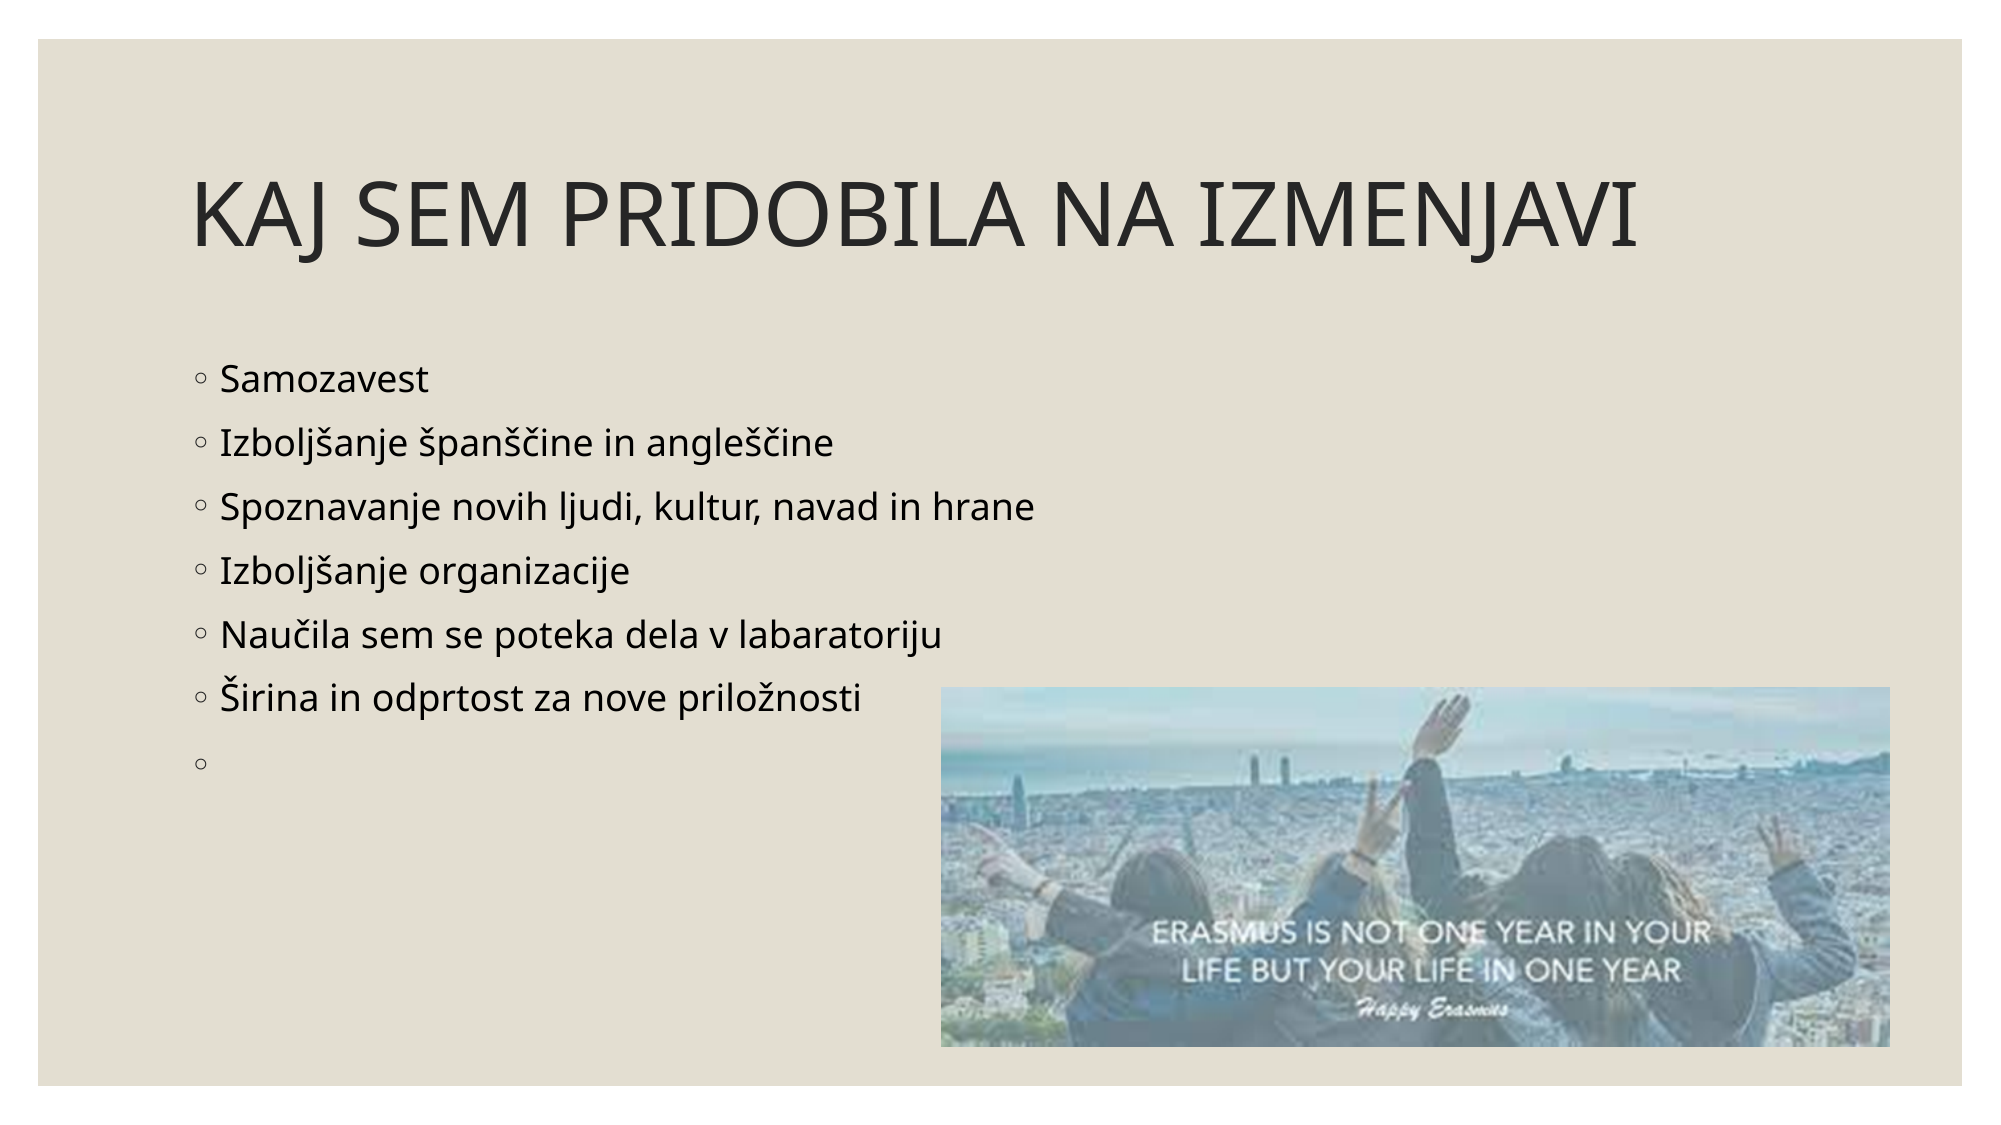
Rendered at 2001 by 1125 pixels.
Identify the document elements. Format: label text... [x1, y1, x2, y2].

picture [941, 687, 1890, 1048]
title KAJ SEM PRIDOBILA NA IZMENJAVI [174, 105, 1825, 331]
list Samozavest Izboljšanje španščine in angleščine Spoznavanje novih ljudi, kultur, navad in hrane Izboljšanje organizacije Naučila sem se poteka dela v labaratoriju Širina in odprtost za nove priložnosti [174, 347, 1825, 993]
